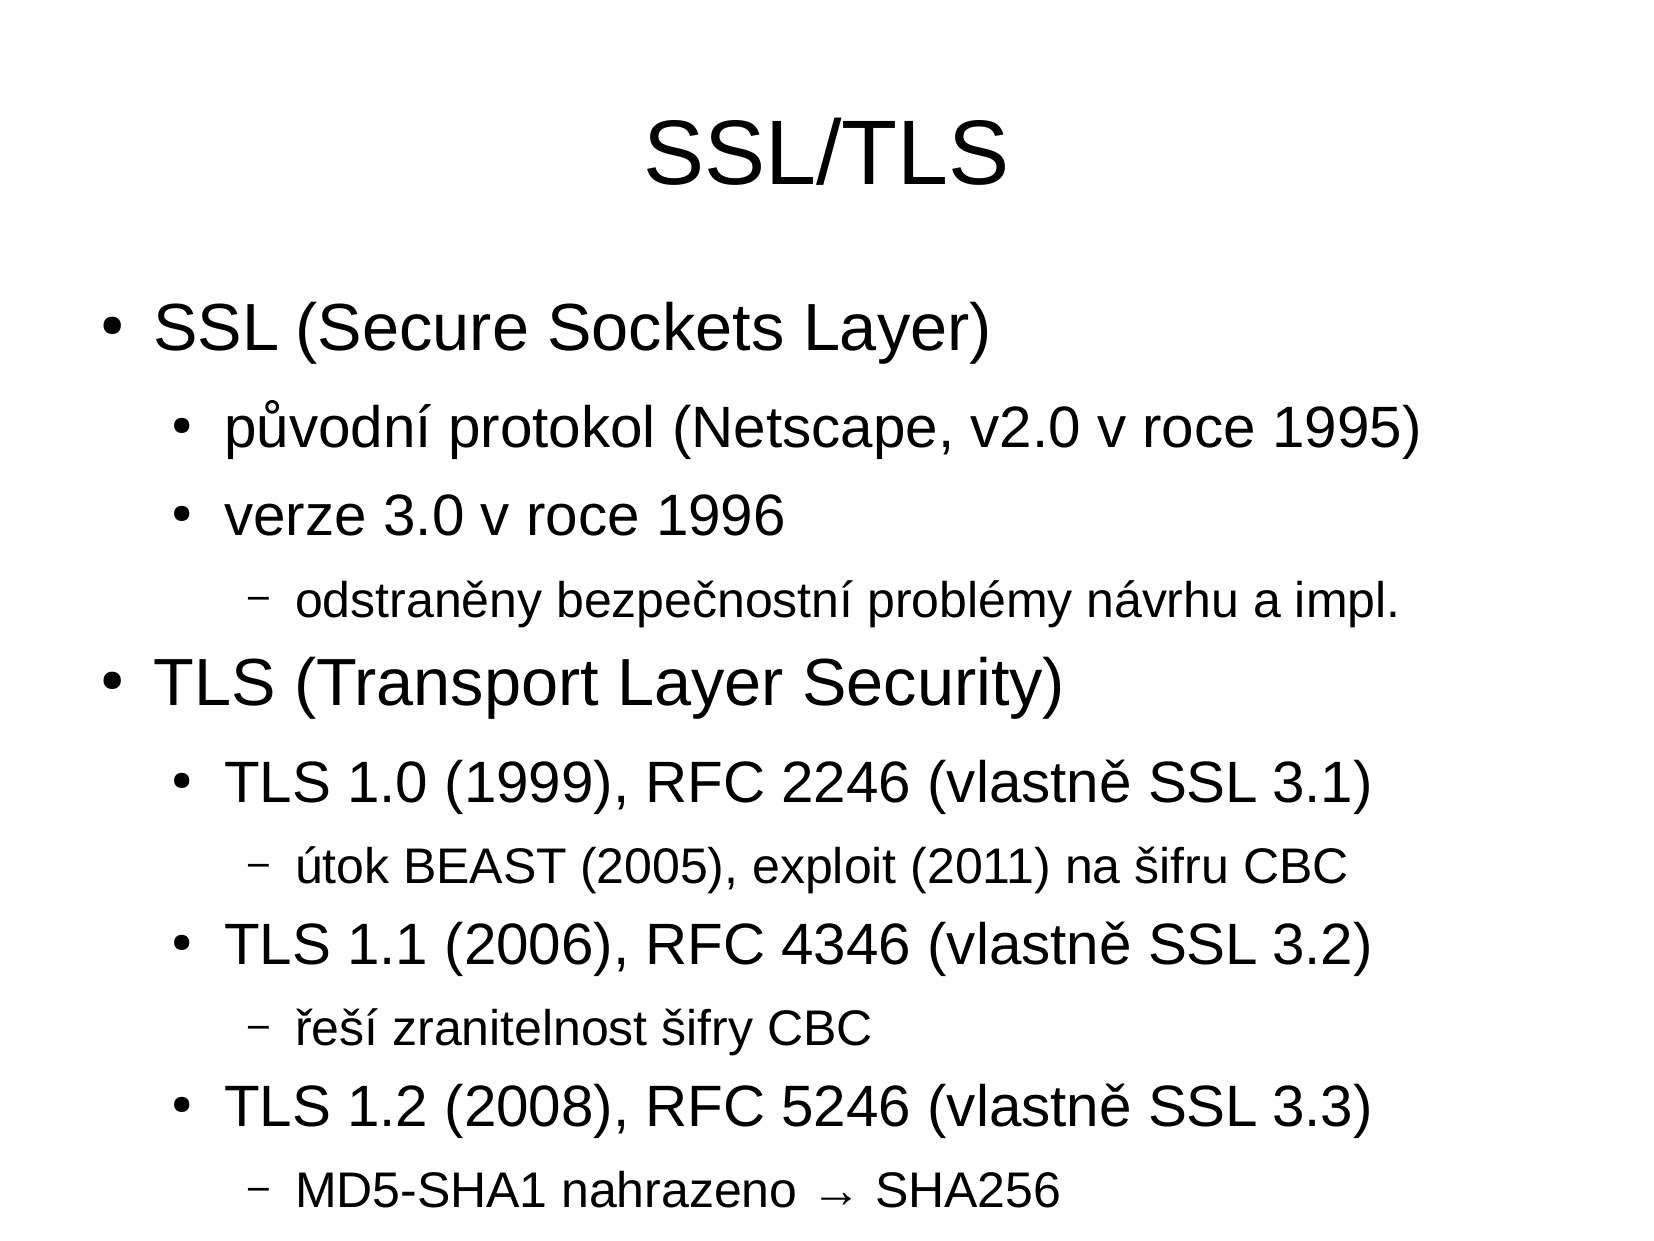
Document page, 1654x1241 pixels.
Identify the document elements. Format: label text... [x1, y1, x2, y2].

list SSL (Secure Sockets Layer) původní protokol (Netscape, v2.0 v roce 1995) verze 3.0 v roce 1996 odstraněny bezpečnostní problémy návrhu a impl. TLS (Transport Layer Security) TLS 1.0 (1999), RFC 2246 (vlastně SSL 3.1) útok BEAST (2005), exploit (2011) na šifru CBC TLS 1.1 (2006), RFC 4346 (vlastně SSL 3.2) řeší zranitelnost šifry CBC TLS 1.2 (2008), RFC 5246 (vlastně SSL 3.3) MD5-SHA1 nahrazeno → SHA256 [82, 290, 1571, 1219]
title SSL/TLS [82, 49, 1571, 257]
